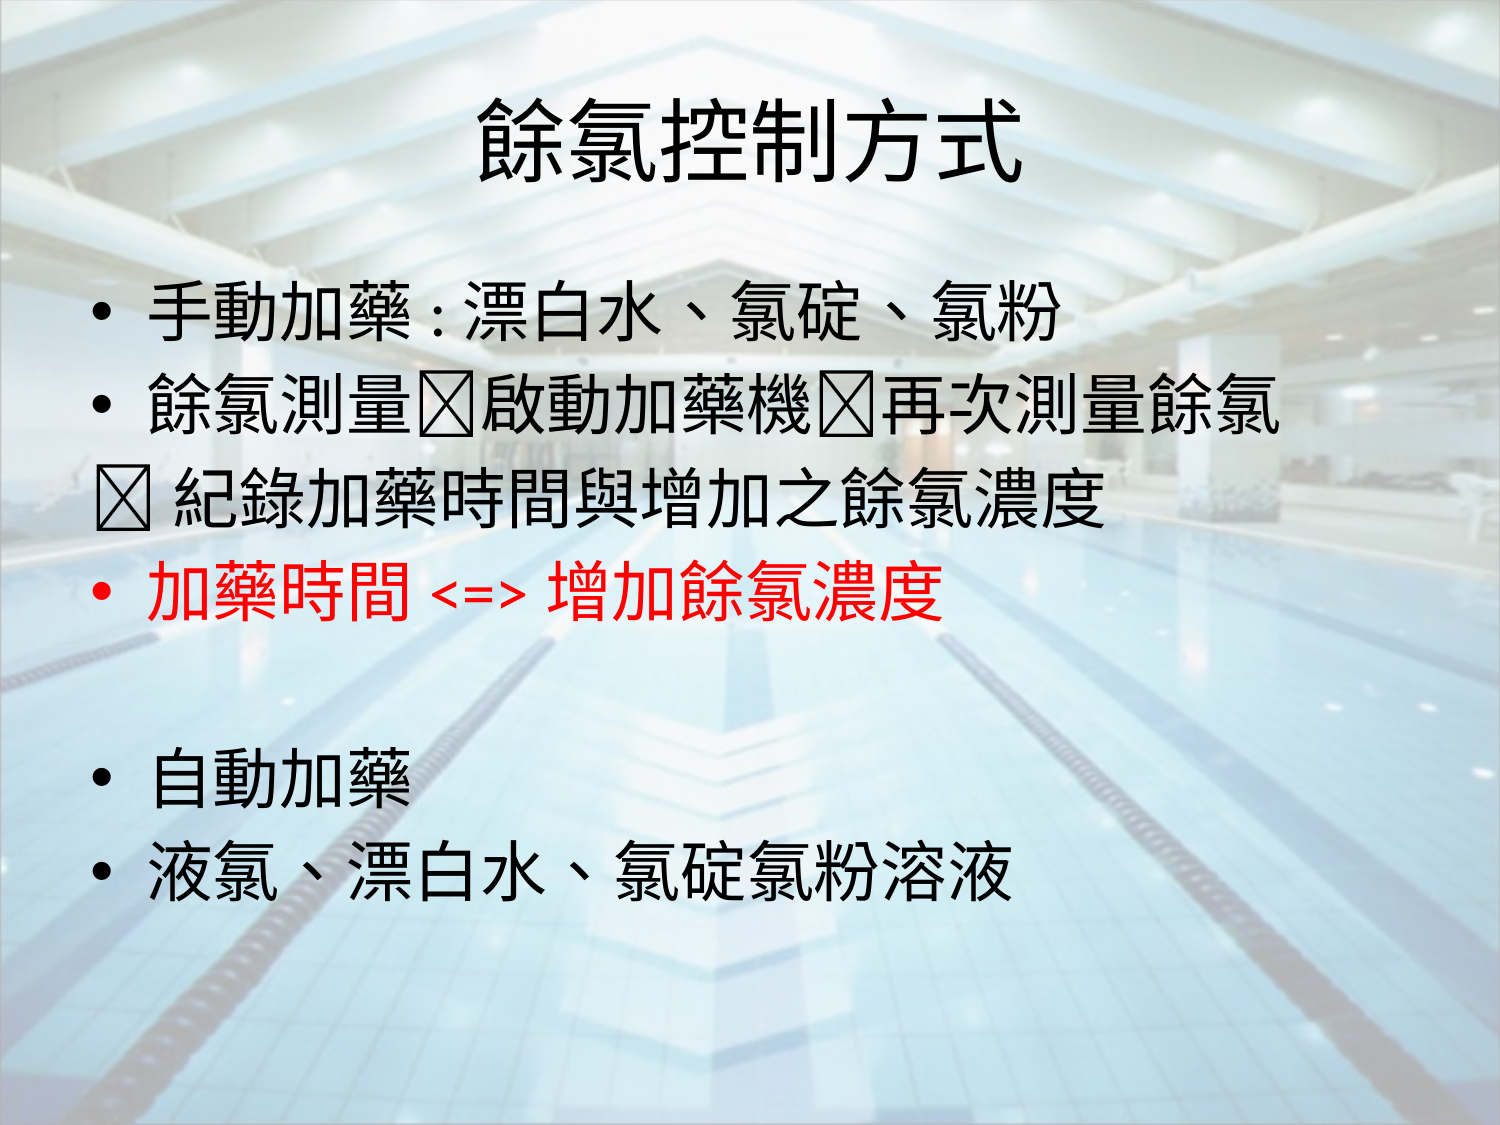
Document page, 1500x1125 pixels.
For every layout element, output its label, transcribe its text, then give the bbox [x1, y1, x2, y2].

title 餘氯控制方式 [75, 45, 1425, 233]
list 手動加藥:漂白水、氯碇、氯粉 餘氯測量啟動加藥機再次測量餘氯 紀錄加藥時間與增加之餘氯濃度 加藥時間<=>增加餘氯濃度 自動加藥 液氯、漂白水、氯碇氯粉溶液 [75, 262, 1425, 1005]
